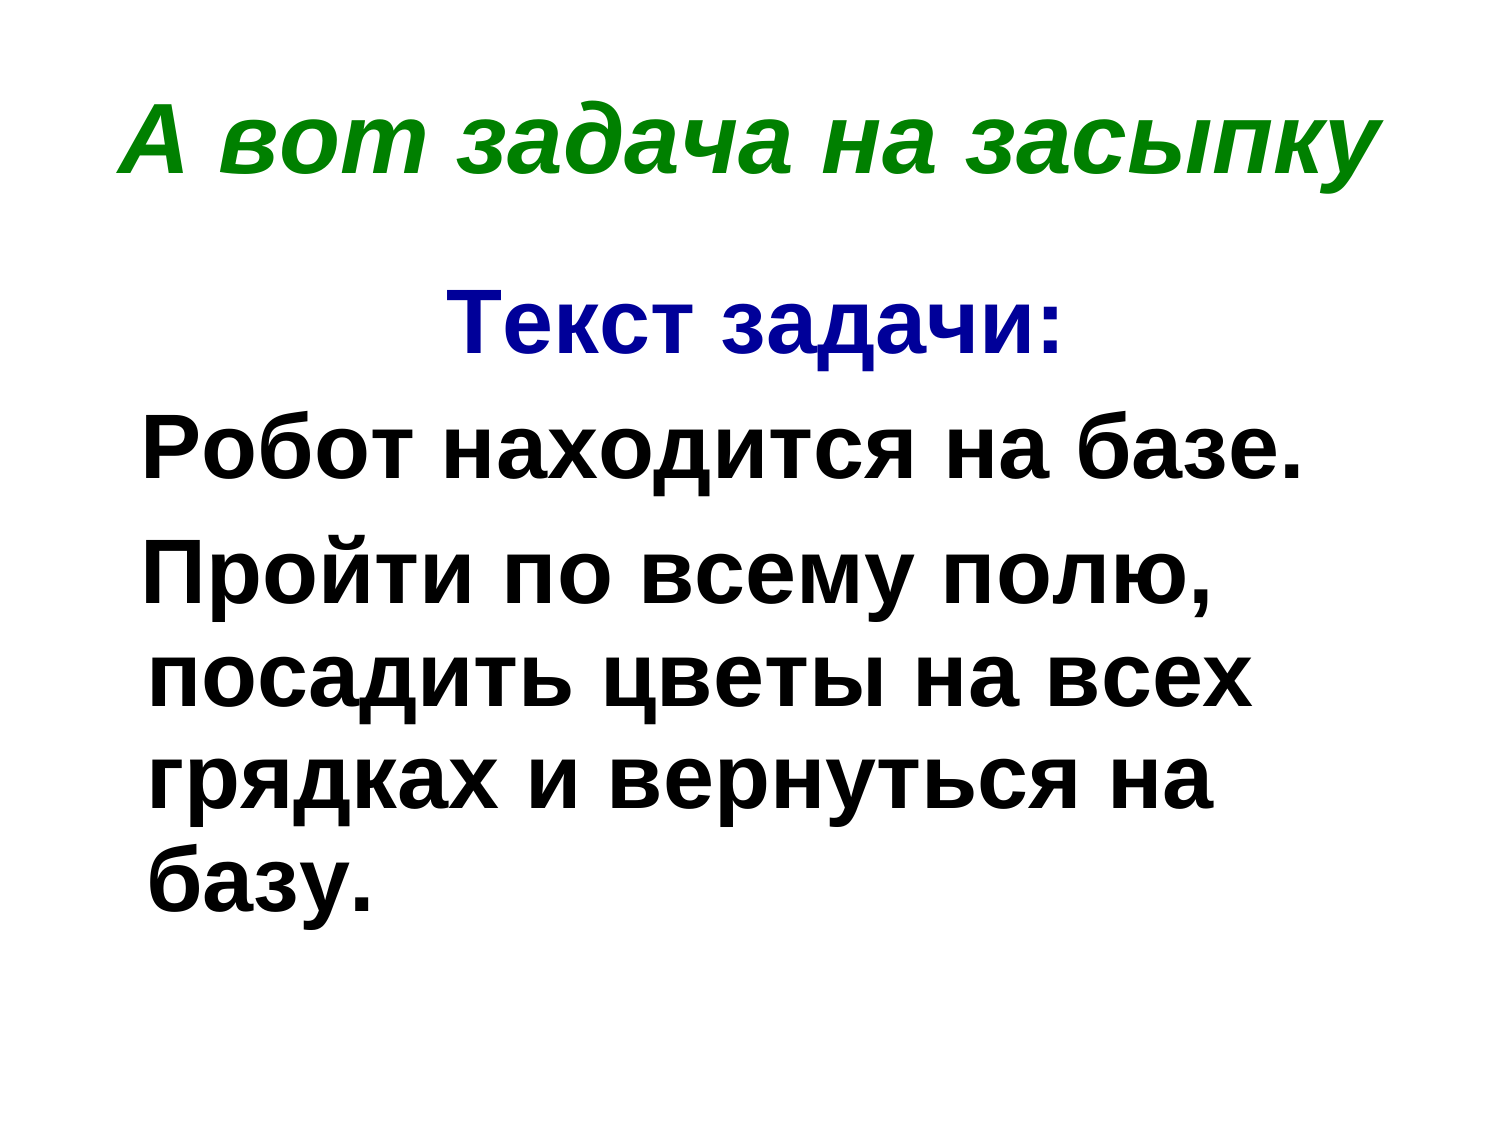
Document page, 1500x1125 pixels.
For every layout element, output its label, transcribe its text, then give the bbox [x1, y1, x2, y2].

list Текст задачи: Робот находится на базе. Пройти по всему полю, посадить цветы на всех грядках и вернуться на базу. [75, 262, 1426, 1006]
title А вот задача на засыпку [75, 45, 1426, 233]
